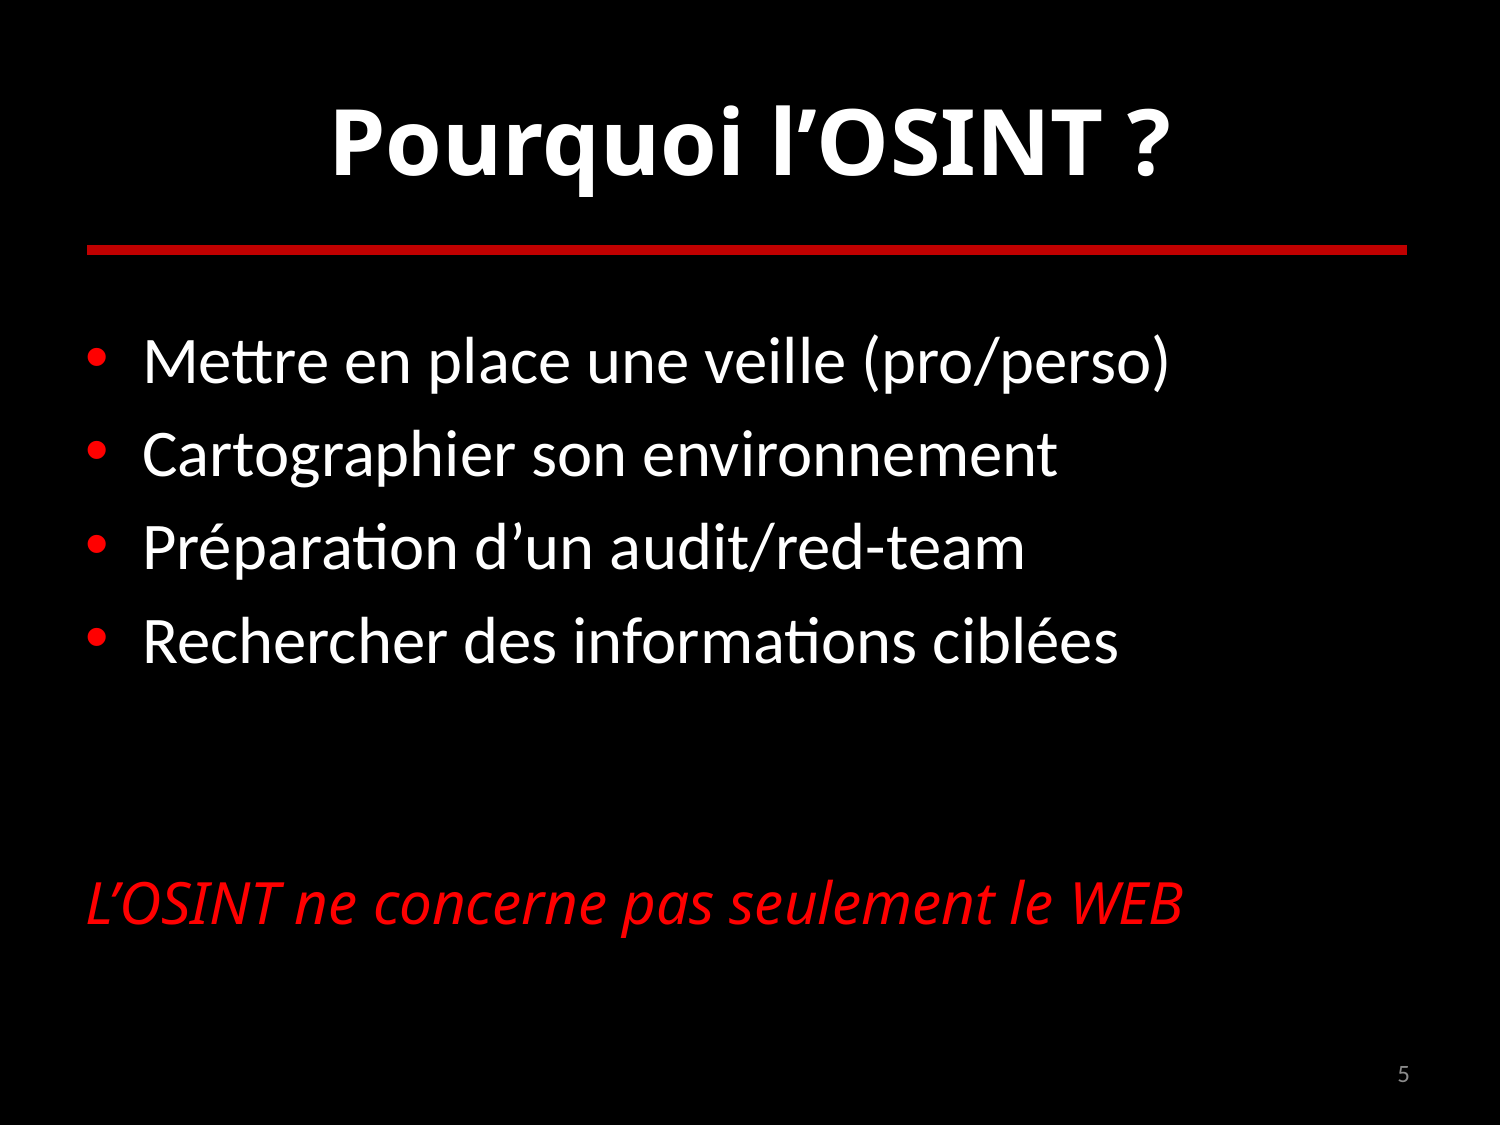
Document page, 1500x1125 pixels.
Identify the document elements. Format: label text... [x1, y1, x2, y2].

list Mettre en place une veille (pro/perso) Cartographier son environnement Préparation d’un audit/red-team Rechercher des informations ciblées L’OSINT ne concerne pas seulement le WEB [70, 308, 1421, 1052]
slide_number <numéro> [1074, 1042, 1425, 1103]
title Pourquoi l’OSINT ? [75, 45, 1425, 233]
